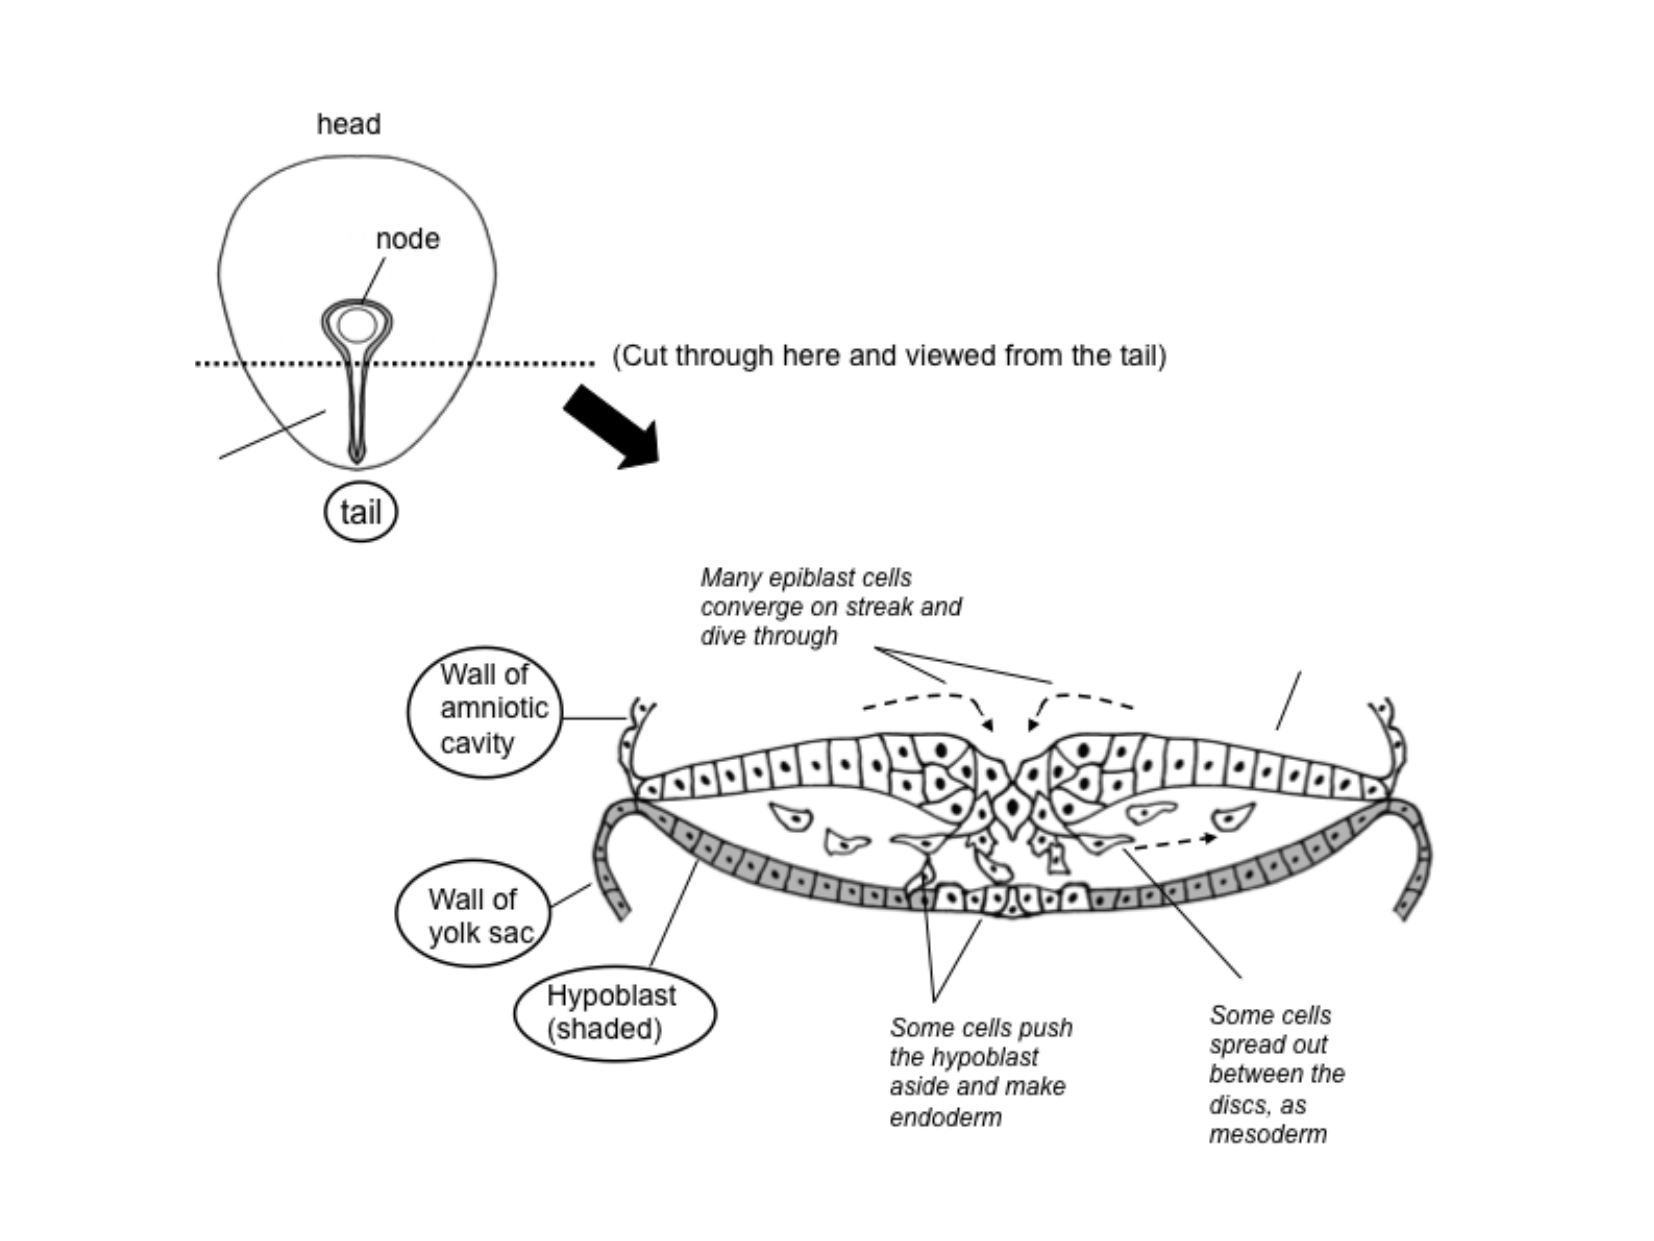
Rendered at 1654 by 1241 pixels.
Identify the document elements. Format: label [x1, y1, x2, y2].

picture [195, 97, 1475, 1156]
